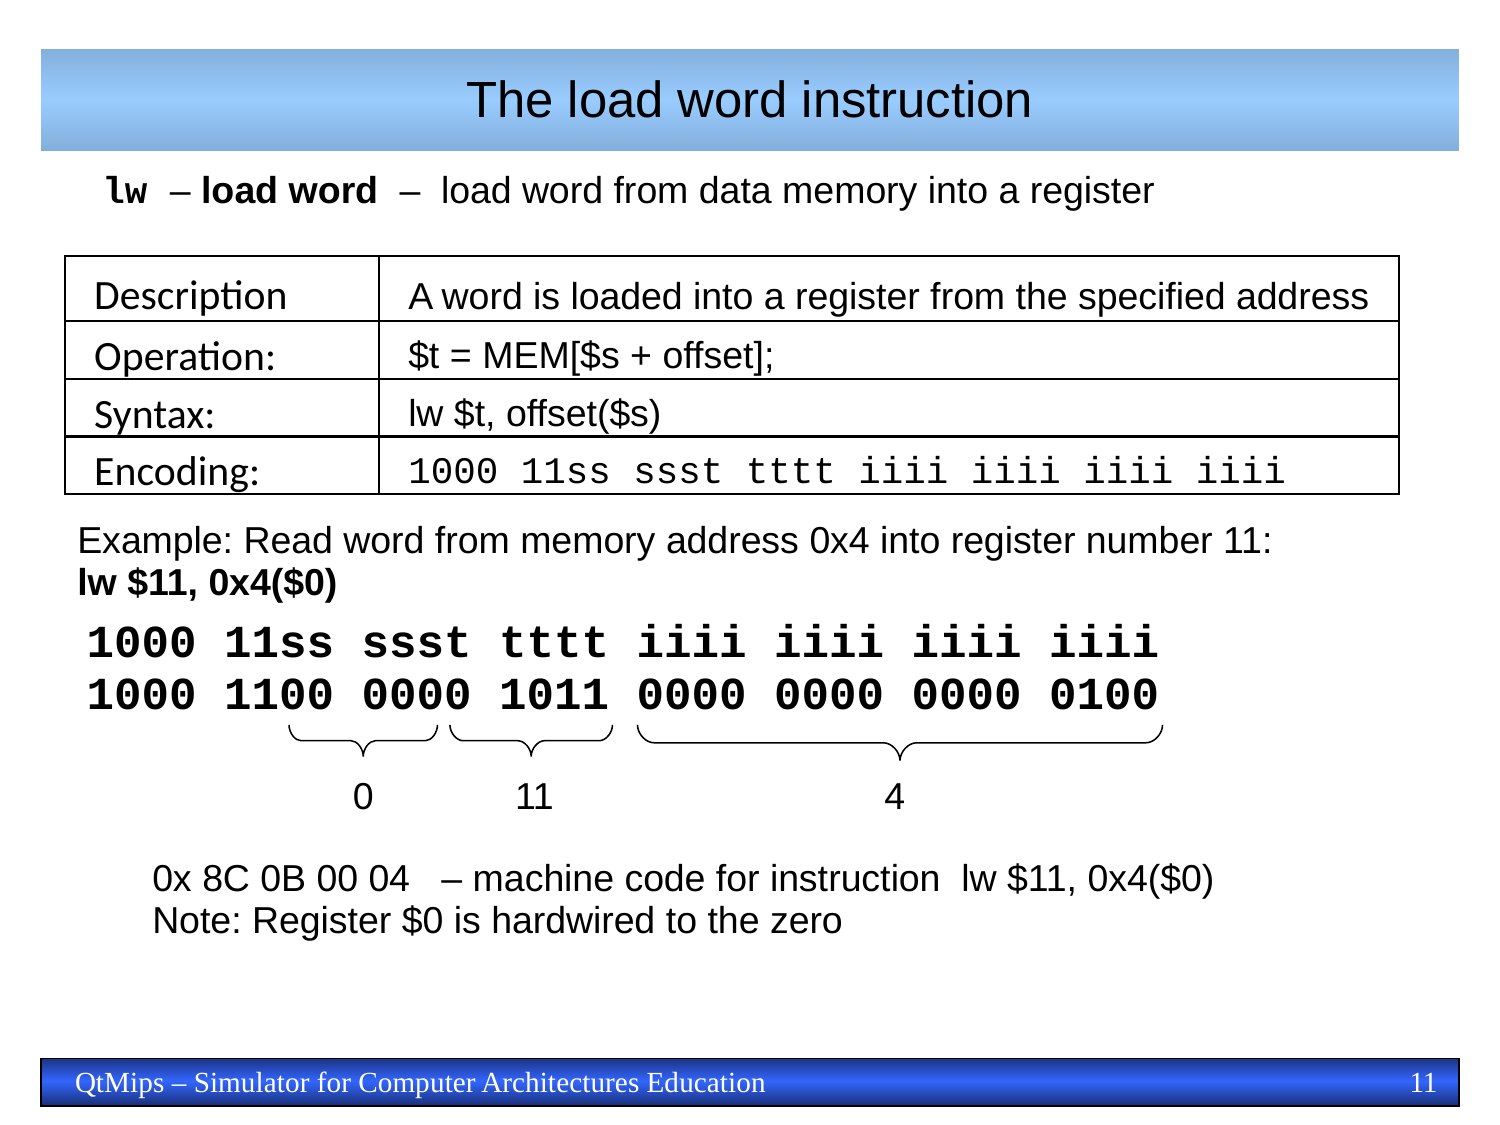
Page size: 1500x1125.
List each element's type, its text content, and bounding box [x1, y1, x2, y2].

text_box 4 [857, 768, 933, 825]
text_box lw – load word – load word from data memory into a register [87, 162, 1400, 223]
text_box Example: Read word from memory address 0x4 into register number 11: lw $11, 0x4($0) [62, 512, 1351, 612]
text_box 1000 11ss ssst tttt iiii iiii iiii iiii 1000 1100 0000 1011 0000 0000 0000 0100 [71, 612, 1185, 731]
text_box 11 [496, 768, 572, 825]
table_cell 1000 11ss ssst tttt iiii iiii iiii iiii [380, 438, 1398, 493]
table_cell $t = MEM[$s + offset]; [380, 322, 1398, 378]
text_box 0 [325, 768, 401, 825]
table_cell Encoding: [66, 438, 378, 493]
table_cell Syntax: [66, 380, 378, 435]
text_box 0x 8C 0B 00 04 – machine code for instruction lw $11, 0x4($0) Note: Register $0 is hardwired to the zero [137, 849, 1238, 949]
title The load word instruction [41, 49, 1459, 151]
table_header A word is loaded into a register from the specified address [380, 257, 1398, 320]
table_cell Operation: [66, 322, 378, 378]
table_header Description [66, 257, 378, 320]
table_cell lw $t, offset($s) [380, 380, 1398, 435]
